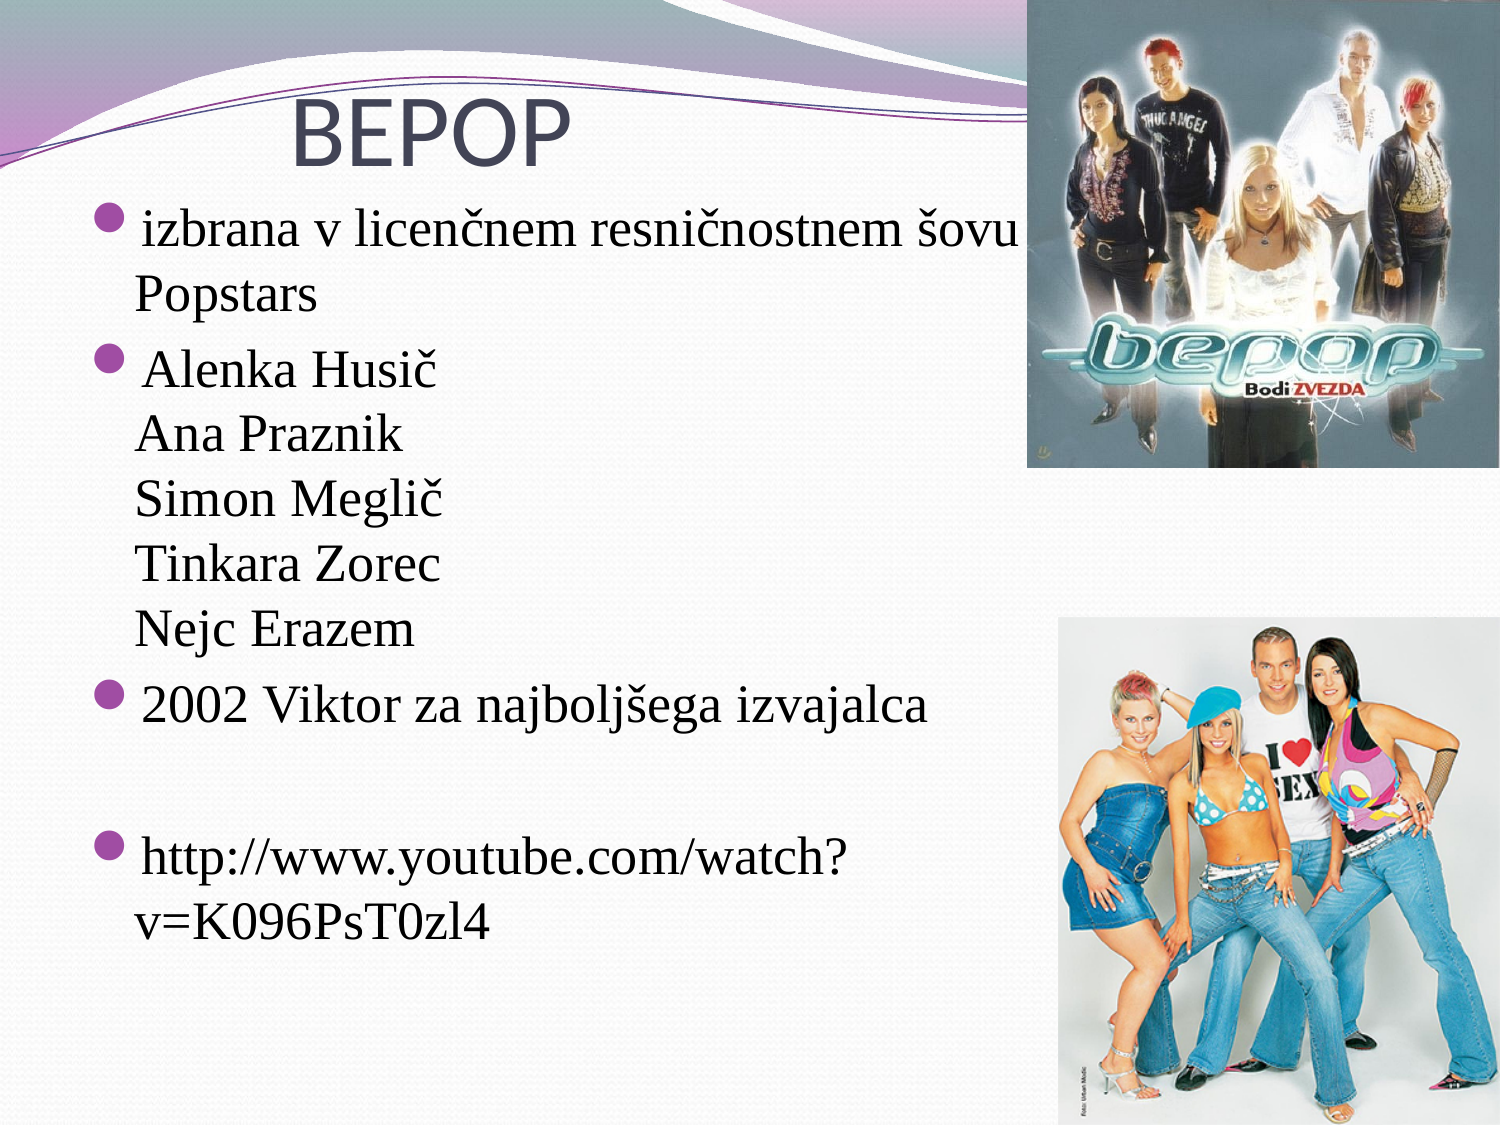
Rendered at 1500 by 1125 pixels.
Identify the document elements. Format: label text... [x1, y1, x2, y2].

picture [24, 147, 49, 156]
list izbrana v licenčnem resničnostnem šovu Popstars Alenka Husič Ana Praznik Simon Meglič Tinkara Zorec Nejc Erazem 2002 Viktor za najboljšega izvajalca http://www.youtube.com/watch?v=K096PsT0zl4 [75, 184, 1046, 1038]
picture [168, 92, 289, 117]
picture [40, 59, 289, 146]
title BEPOP [289, 0, 827, 184]
picture [0, 0, 1500, 1125]
